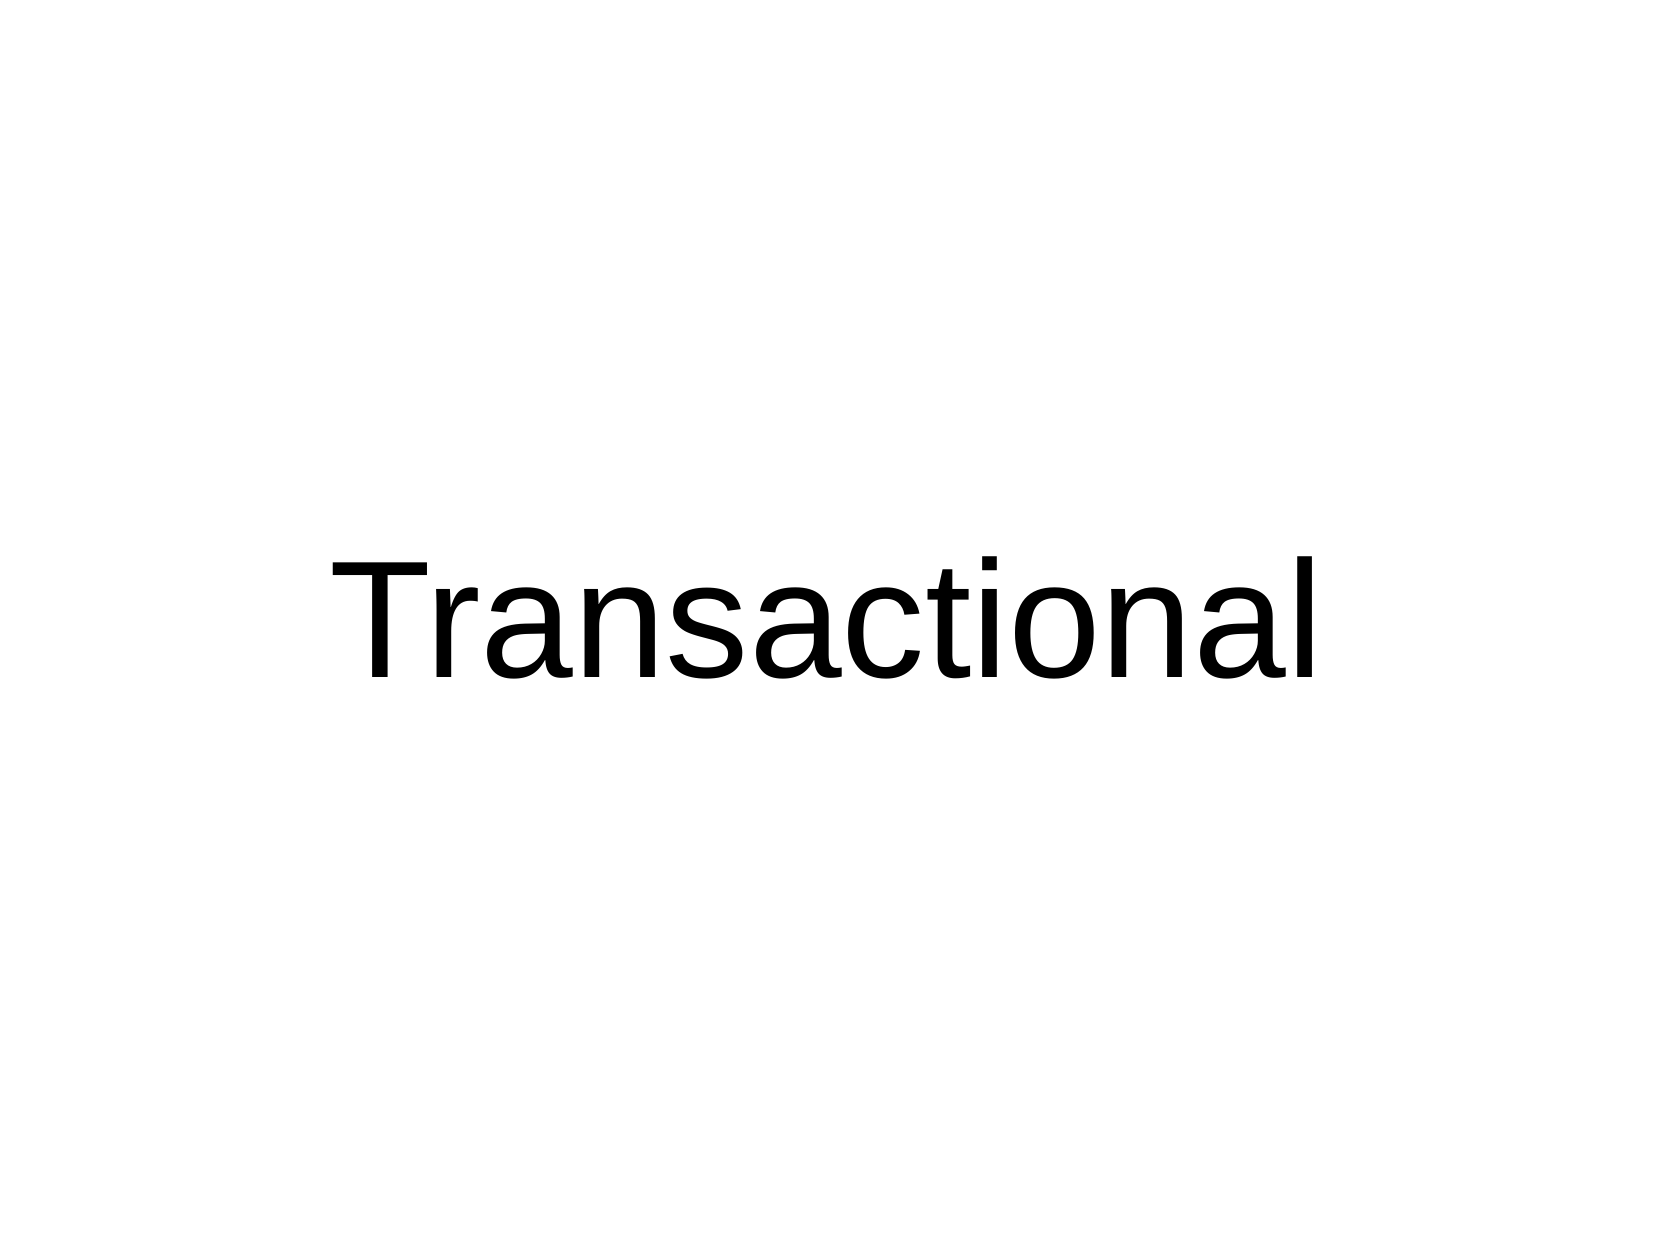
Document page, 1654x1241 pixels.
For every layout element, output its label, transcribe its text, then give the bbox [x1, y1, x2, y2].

title Transactional [0, 516, 1654, 724]
